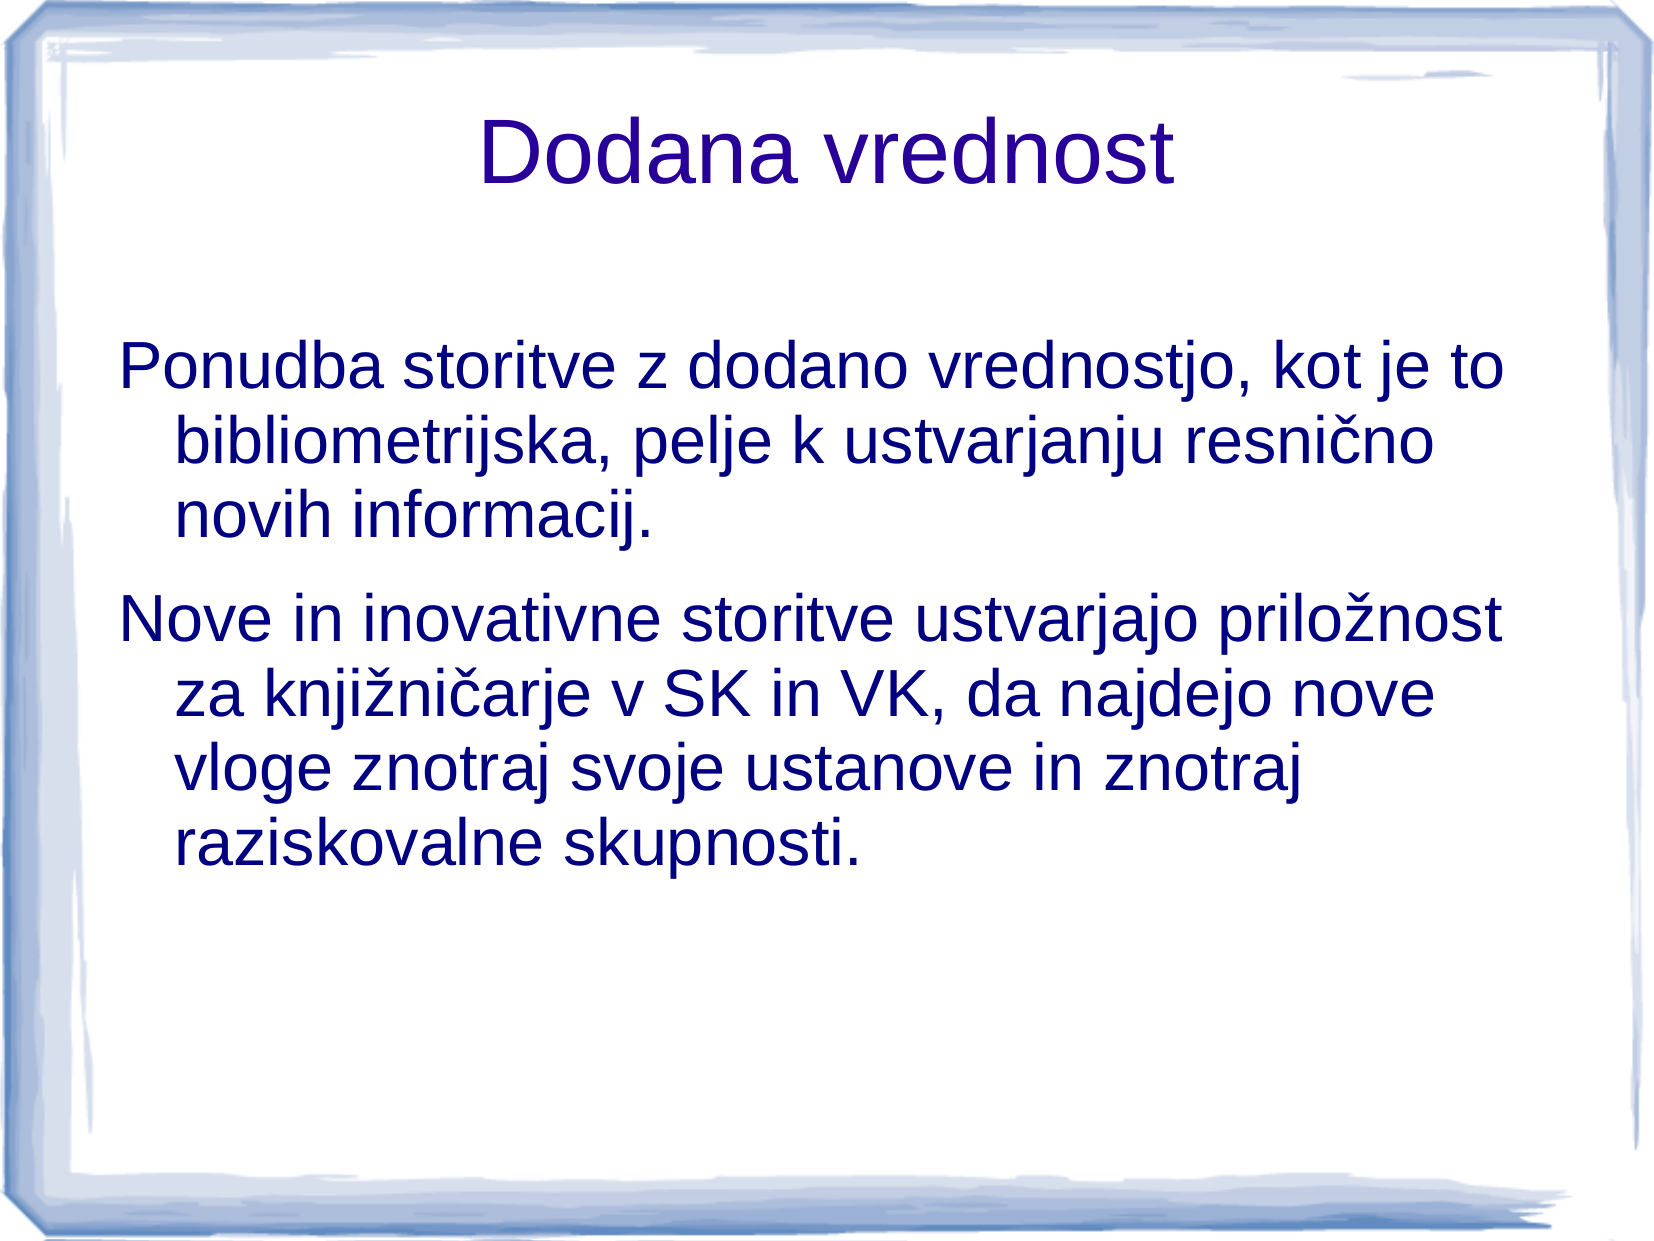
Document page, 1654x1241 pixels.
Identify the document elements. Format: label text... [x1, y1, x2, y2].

title Dodana vrednost [82, 49, 1571, 257]
list Ponudba storitve z dodano vrednostjo, kot je to bibliometrijska, pelje k ustvarjanju resnično novih informacij. Nove in inovativne storitve ustvarjajo priložnost za knjižničarje v SK in VK, da najdejo nove vloge znotraj svoje ustanove in znotraj raziskovalne skupnosti. [118, 324, 1571, 1081]
picture [0, 0, 1654, 1241]
